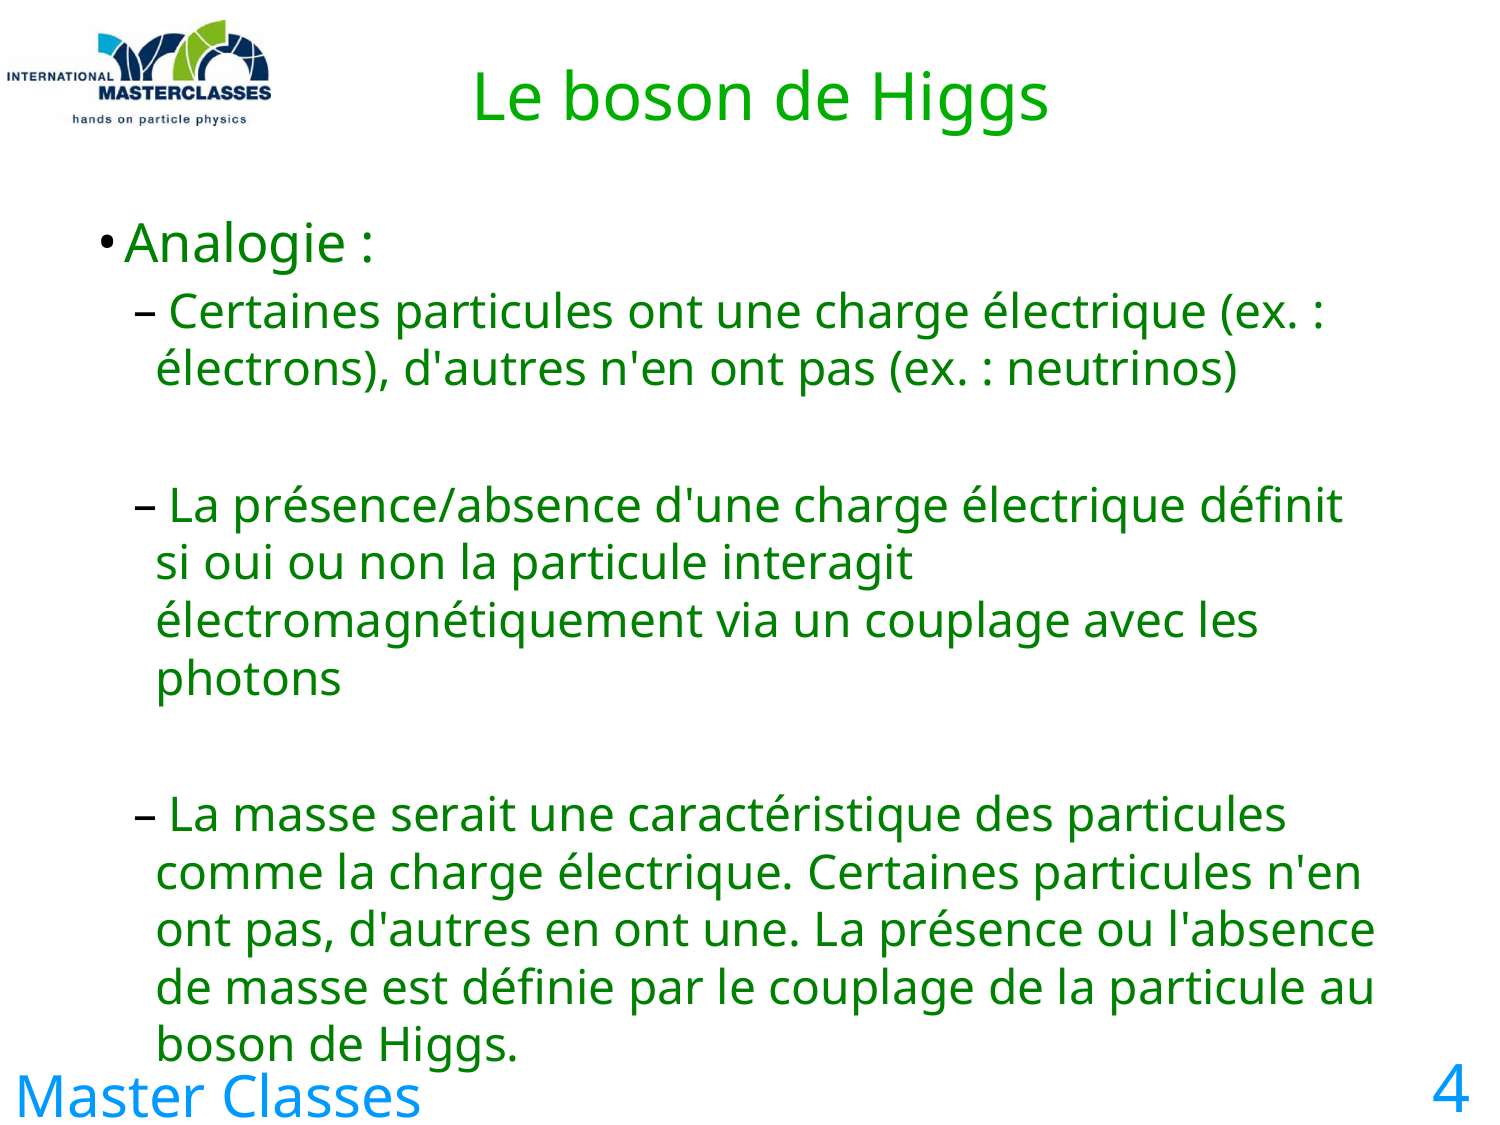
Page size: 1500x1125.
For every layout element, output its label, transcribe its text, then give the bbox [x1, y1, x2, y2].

picture [2, 10, 259, 130]
list Analogie : Certaines particules ont une charge électrique (ex. : électrons), d'autres n'en ont pas (ex. : neutrinos) La présence/absence d'une charge électrique définit si oui ou non la particule interagit électromagnétiquement via un couplage avec les photons La masse serait une caractéristique des particules comme la charge électrique. Certaines particules n'en ont pas, d'autres en ont une. La présence ou l'absence de masse est définie par le couplage de la particule au boson de Higgs. [82, 200, 1406, 1087]
title Le boson de Higgs [259, 0, 1263, 188]
